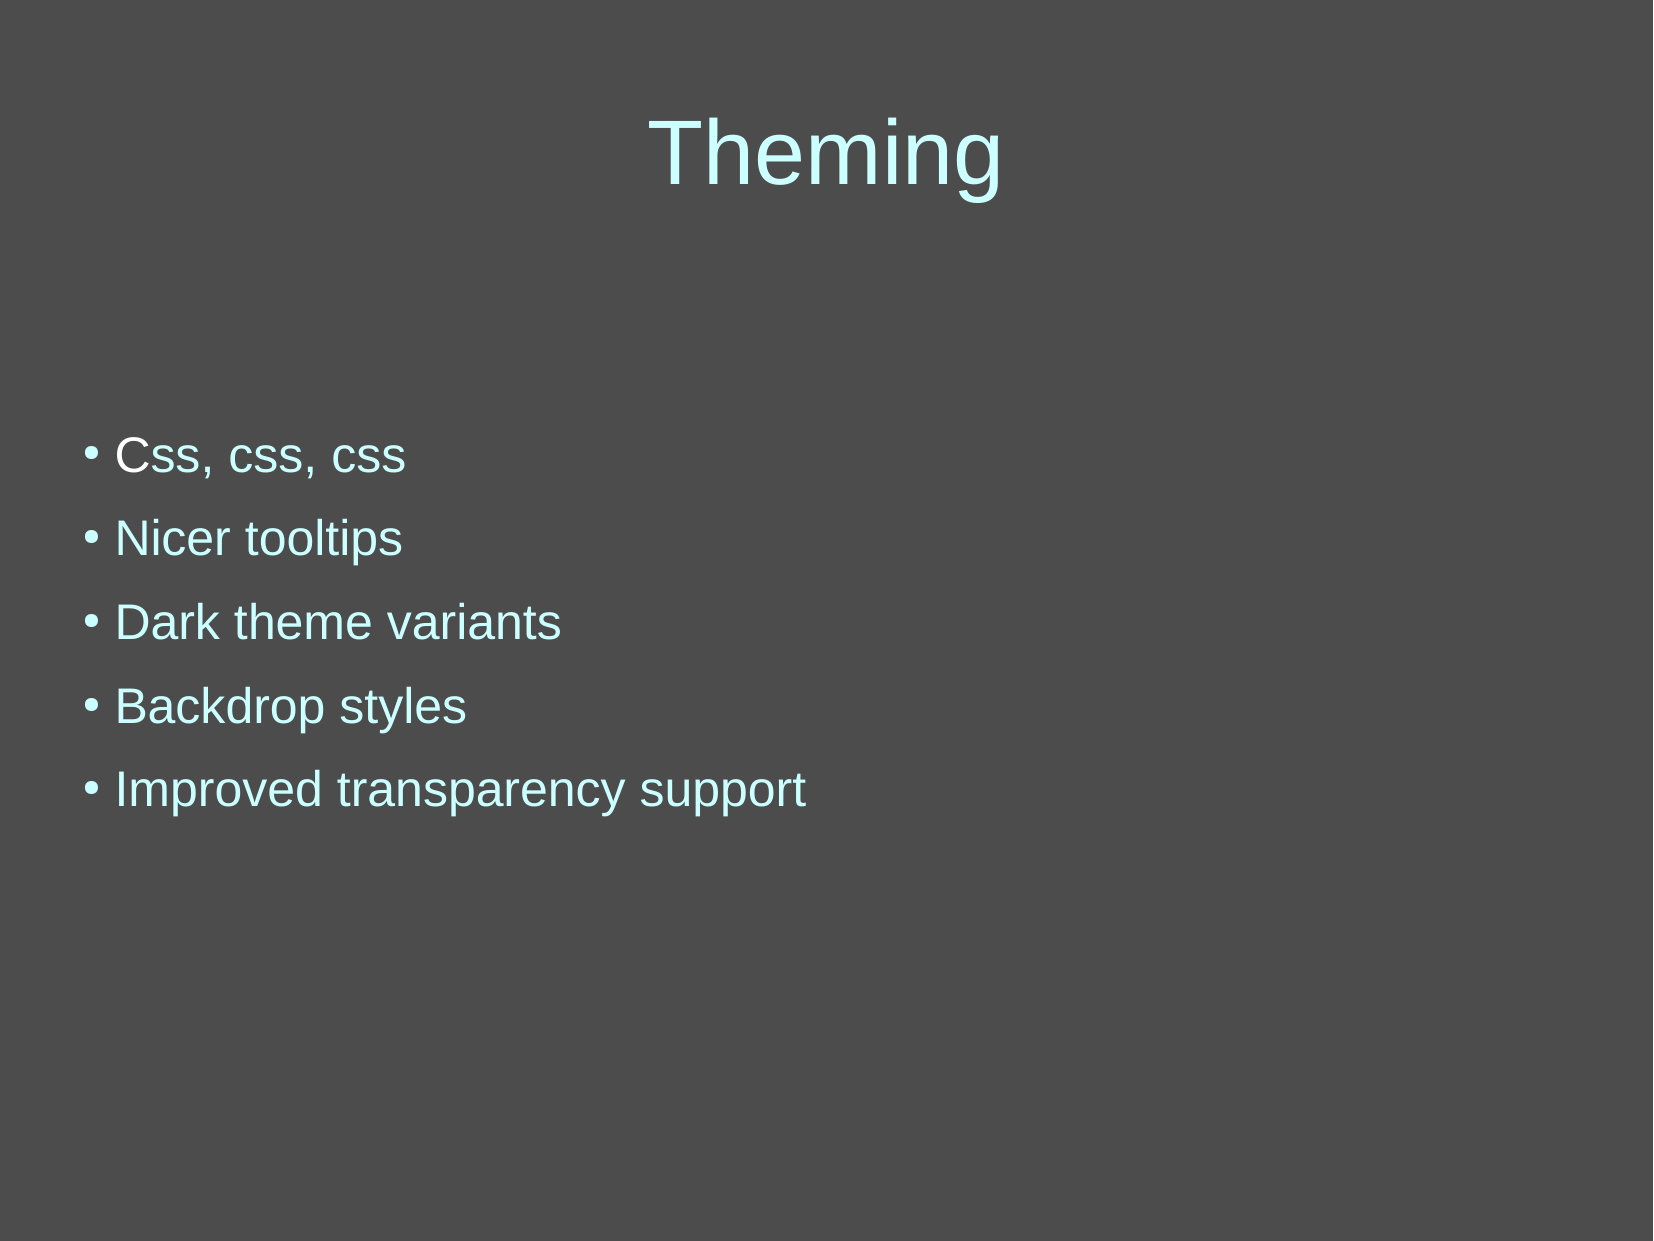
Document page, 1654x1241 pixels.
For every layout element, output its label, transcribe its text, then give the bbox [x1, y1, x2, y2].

subtitle Css, css, css Nicer tooltips Dark theme variants Backdrop styles Improved transparency support [82, 290, 1538, 1010]
title Theming [82, 101, 1571, 205]
